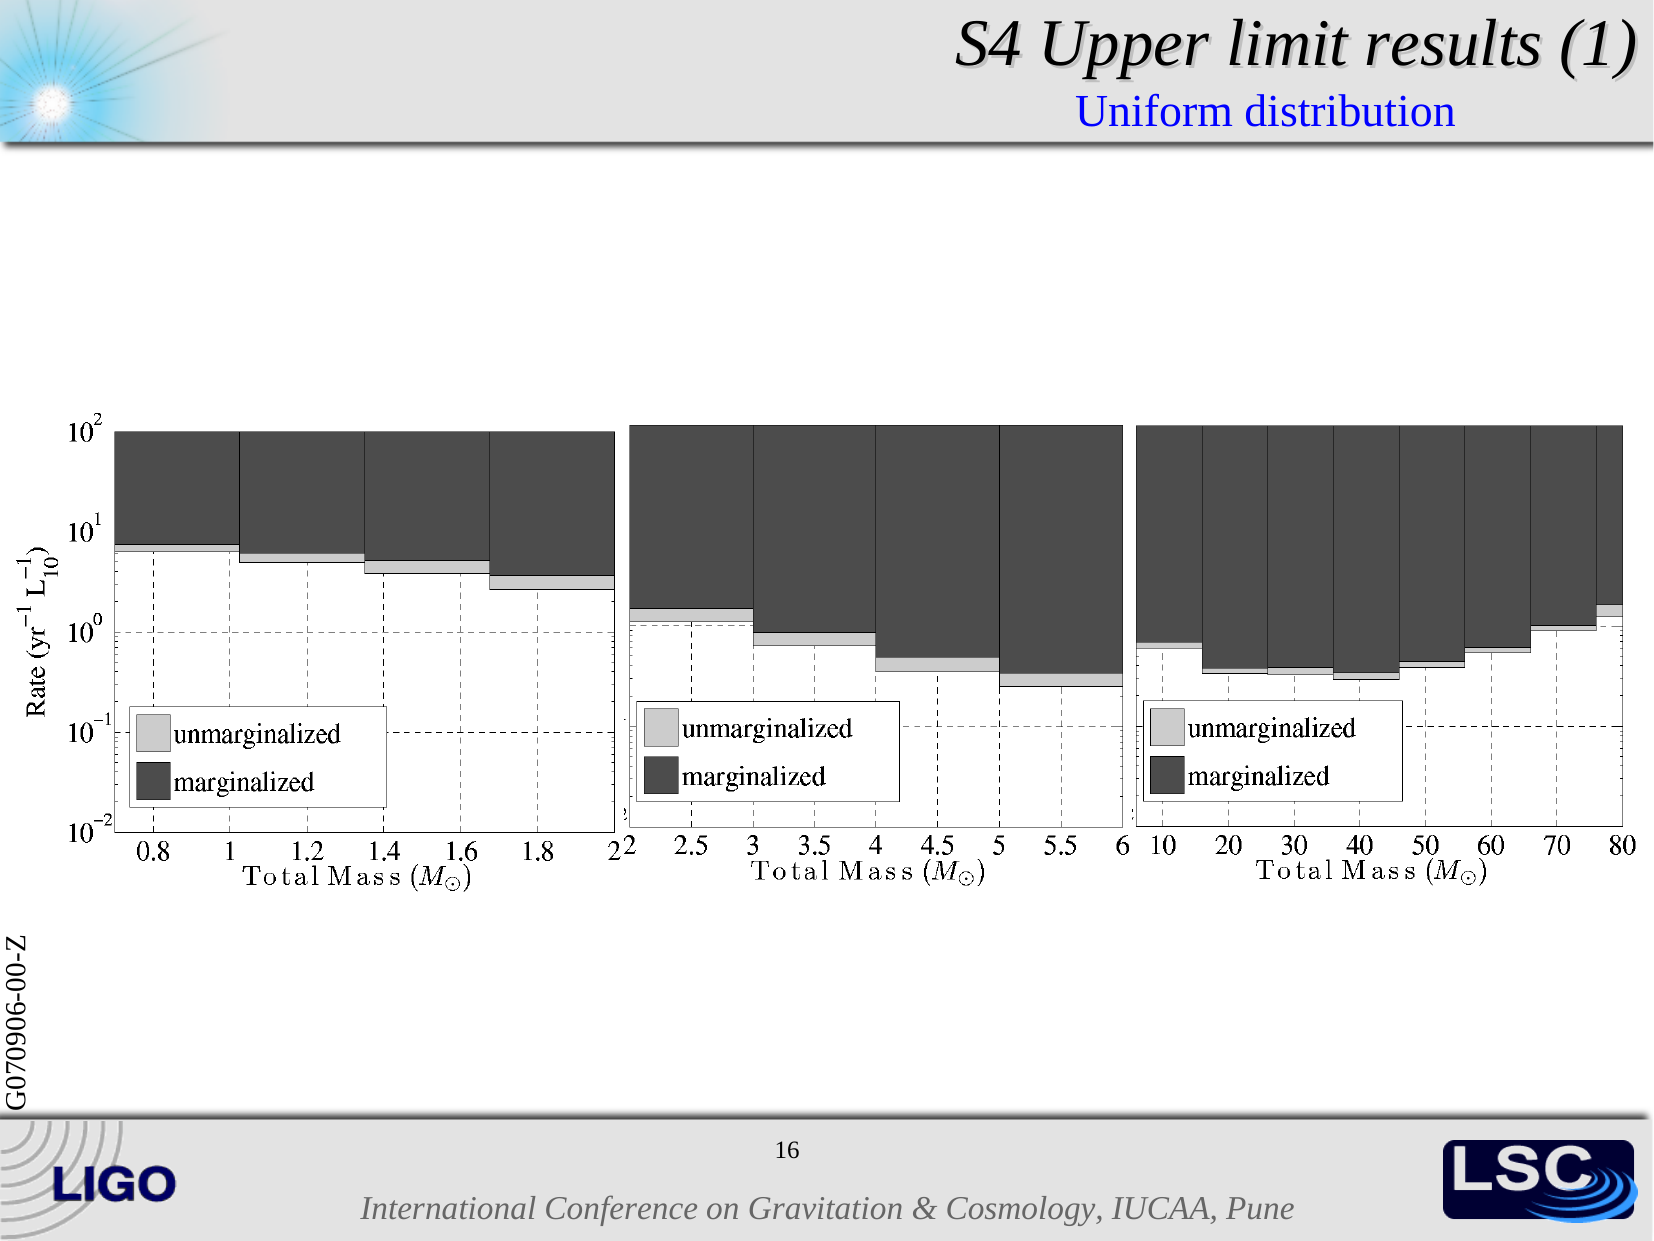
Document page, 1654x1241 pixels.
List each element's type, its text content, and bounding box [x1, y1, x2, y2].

text_box Uniform distribution [959, 99, 1584, 152]
picture [0, 0, 1654, 1241]
text_box S4 Upper limit results (1) [725, 6, 1639, 99]
